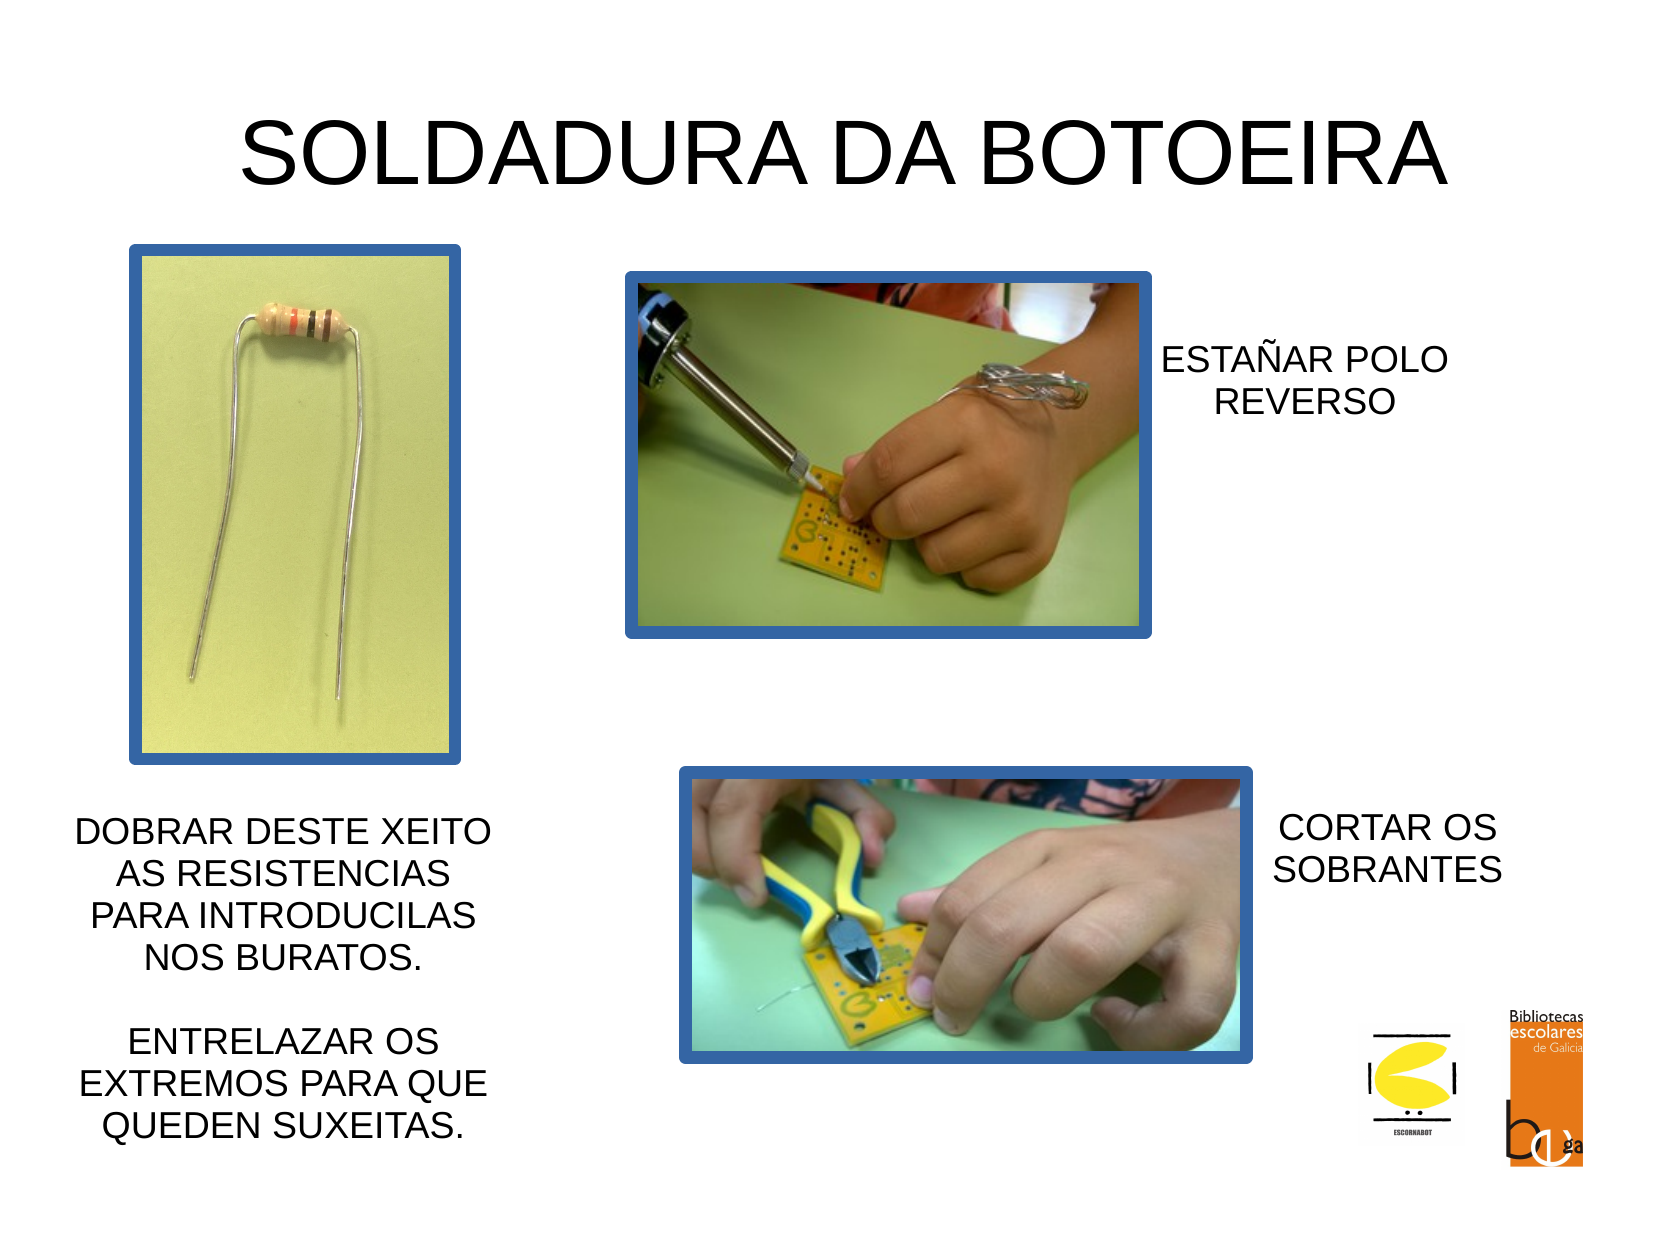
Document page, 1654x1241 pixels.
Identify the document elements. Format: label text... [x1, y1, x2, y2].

picture [141, 256, 449, 753]
picture [691, 778, 1241, 1052]
text_box CORTAR OS SOBRANTES [1204, 798, 1571, 898]
picture [1358, 1023, 1465, 1146]
title SOLDADURA DA BOTOEIRA [82, 49, 1571, 257]
text_box ESTAÑAR POLO REVERSO [1133, 330, 1477, 430]
picture [637, 283, 1140, 626]
text_box DOBRAR DESTE XEITO AS RESISTENCIAS PARA INTRODUCILAS NOS BURATOS. ENTRELAZAR OS EXTREMOS PARA QUE QUEDEN SUXEITAS. [59, 803, 508, 1154]
picture [1501, 1010, 1583, 1170]
